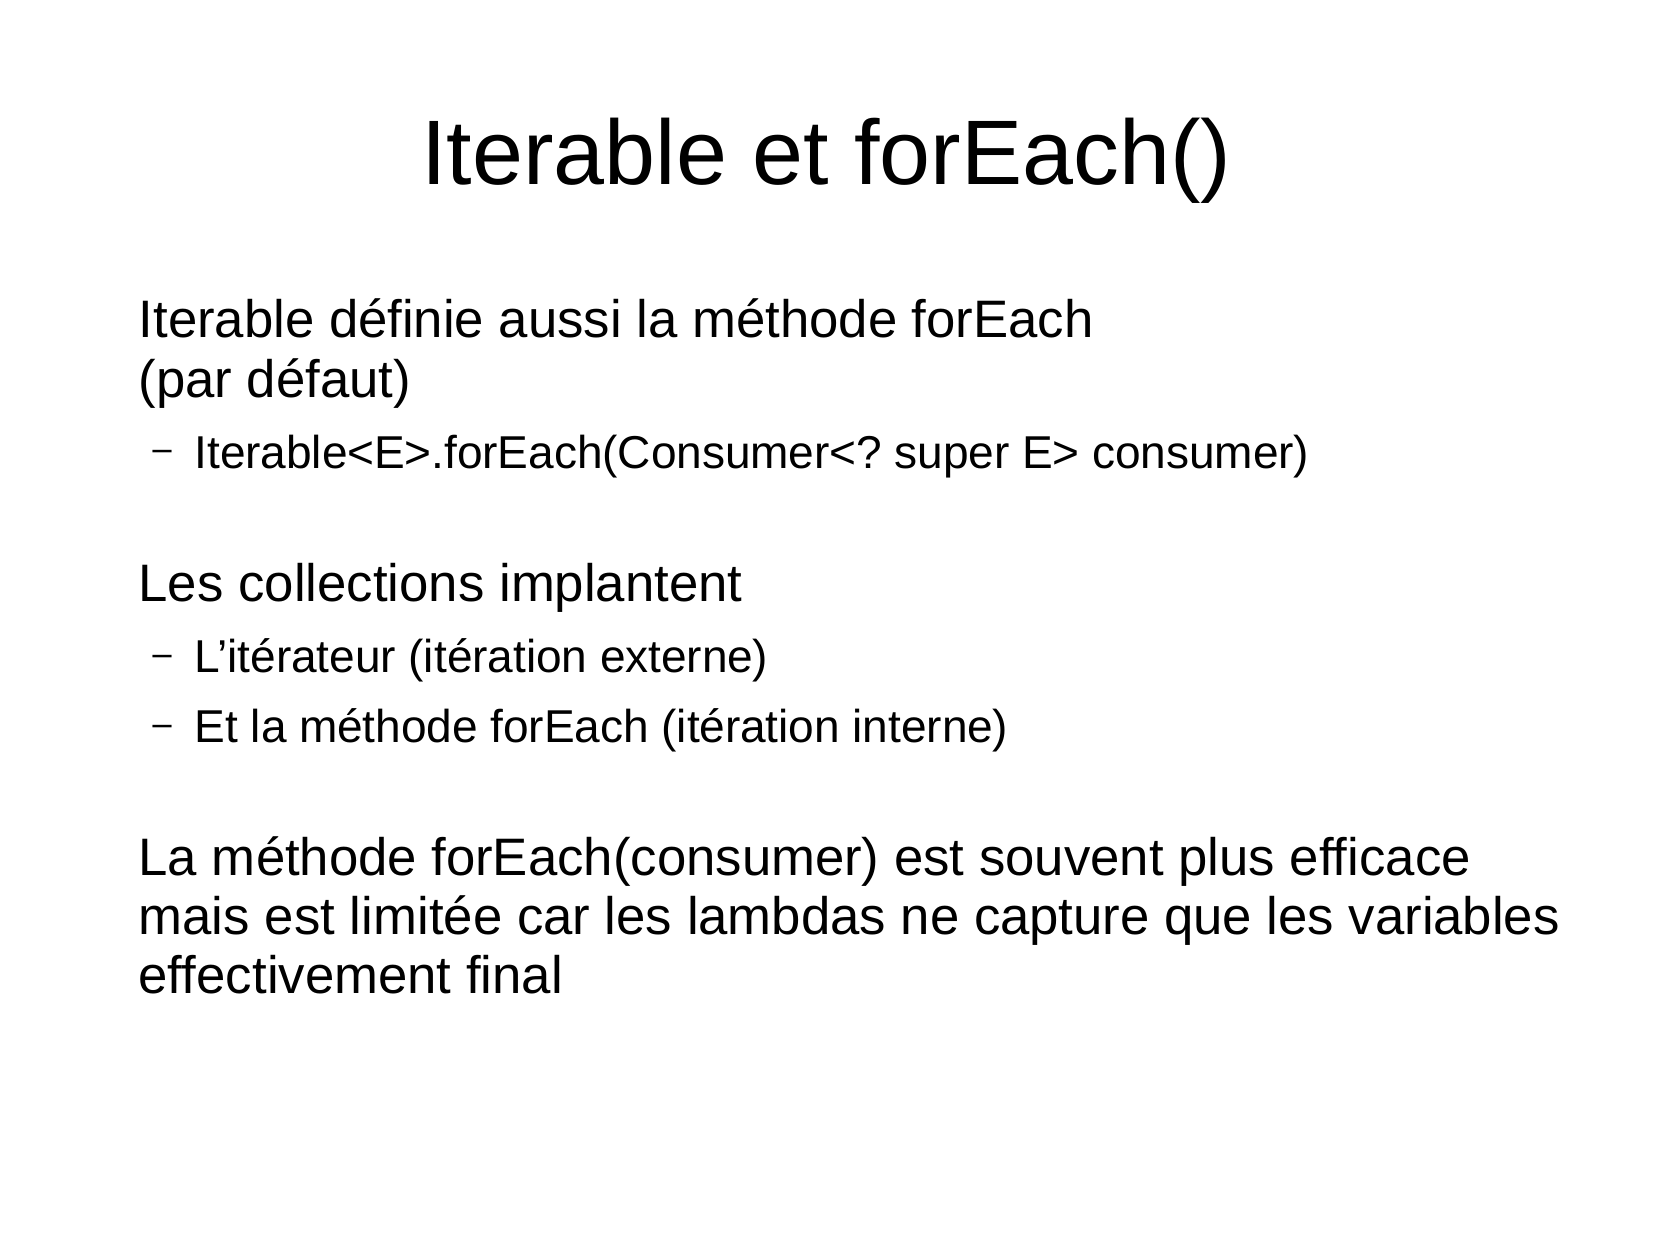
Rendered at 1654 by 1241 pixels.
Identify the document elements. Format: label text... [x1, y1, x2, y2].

title Iterable et forEach() [82, 49, 1571, 257]
list Iterable définie aussi la méthode forEach (par défaut) Iterable<E>.forEach(Consumer<? super E> consumer) Les collections implantent L’itérateur (itération externe) Et la méthode forEach (itération interne) La méthode forEach(consumer) est souvent plus efficace mais est limitée car les lambdas ne capture que les variables effectivement final [82, 290, 1571, 1010]
